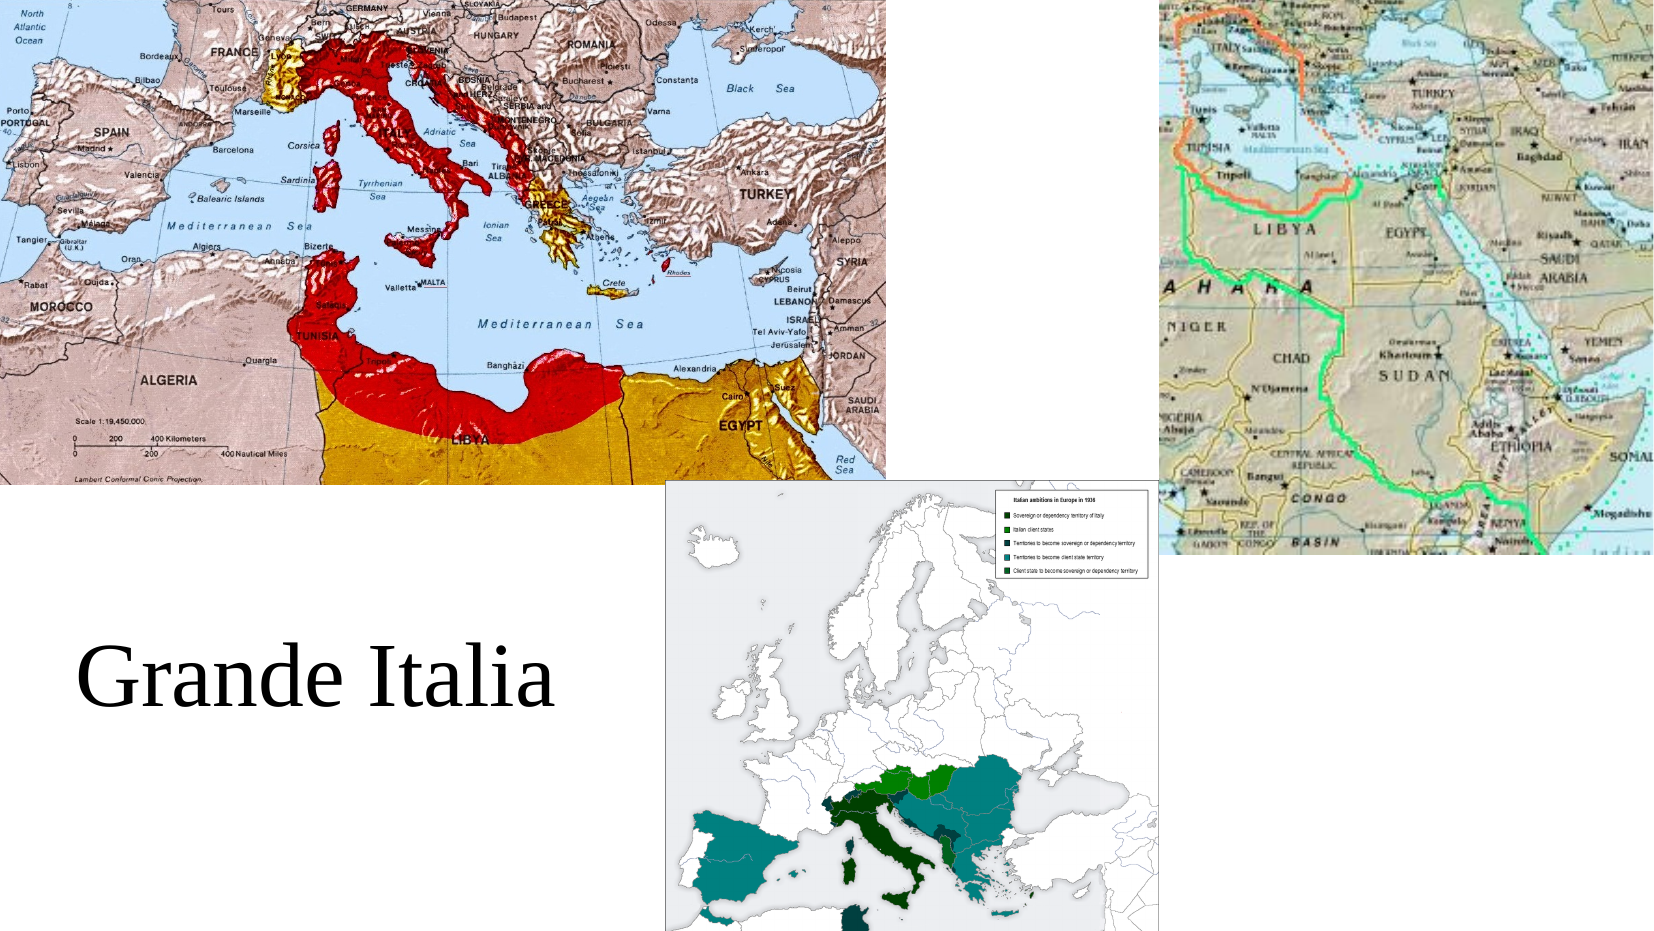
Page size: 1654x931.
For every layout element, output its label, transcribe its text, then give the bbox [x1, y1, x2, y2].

title Grande Italia [75, 585, 596, 766]
picture [0, 0, 1654, 931]
